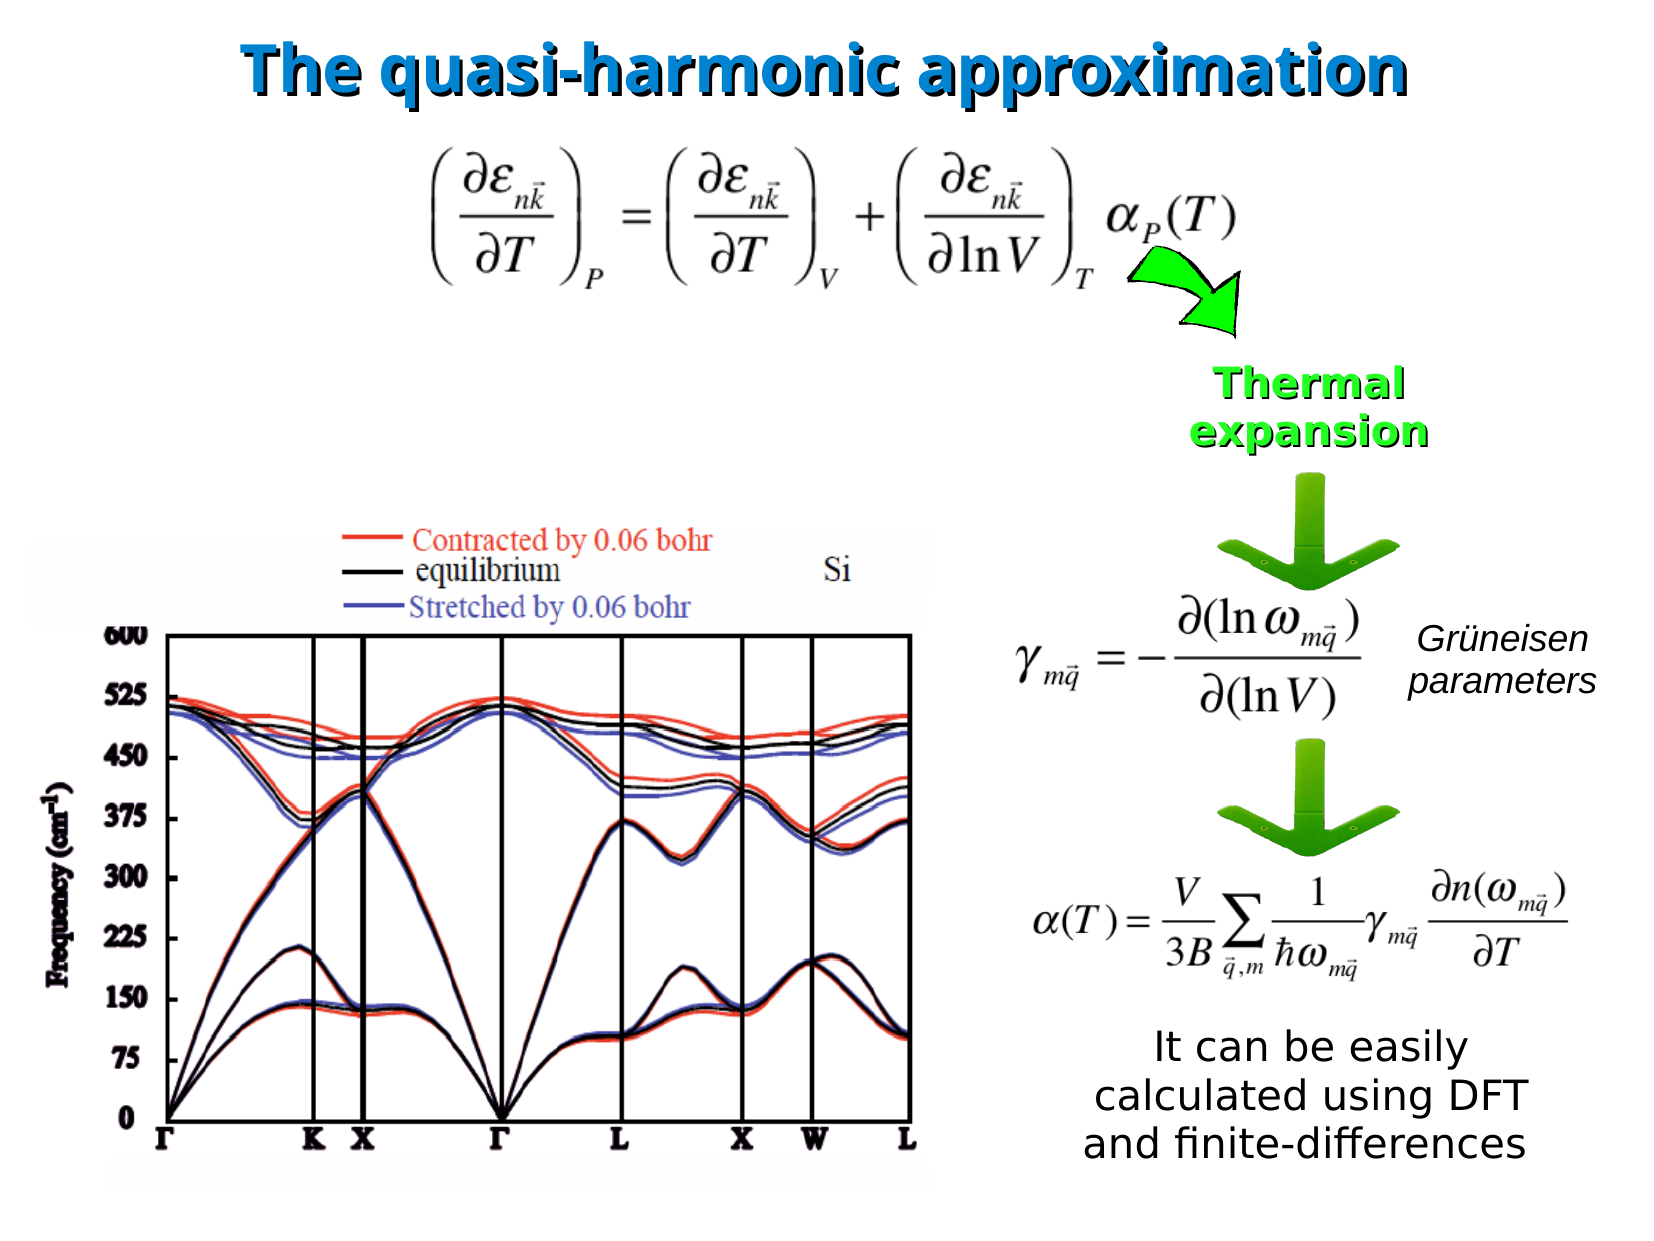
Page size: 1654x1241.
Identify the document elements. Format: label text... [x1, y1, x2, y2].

text_box It can be easily calculated using DFT and finite-differences [1033, 1015, 1590, 1177]
text_box Thermal expansion [1136, 341, 1482, 473]
picture [383, 118, 1283, 342]
picture [996, 472, 1596, 1004]
picture [29, 501, 945, 1191]
text_box The quasi-harmonic approximation [225, 15, 1390, 119]
text_box Grüneisen parameters [1401, 609, 1622, 709]
